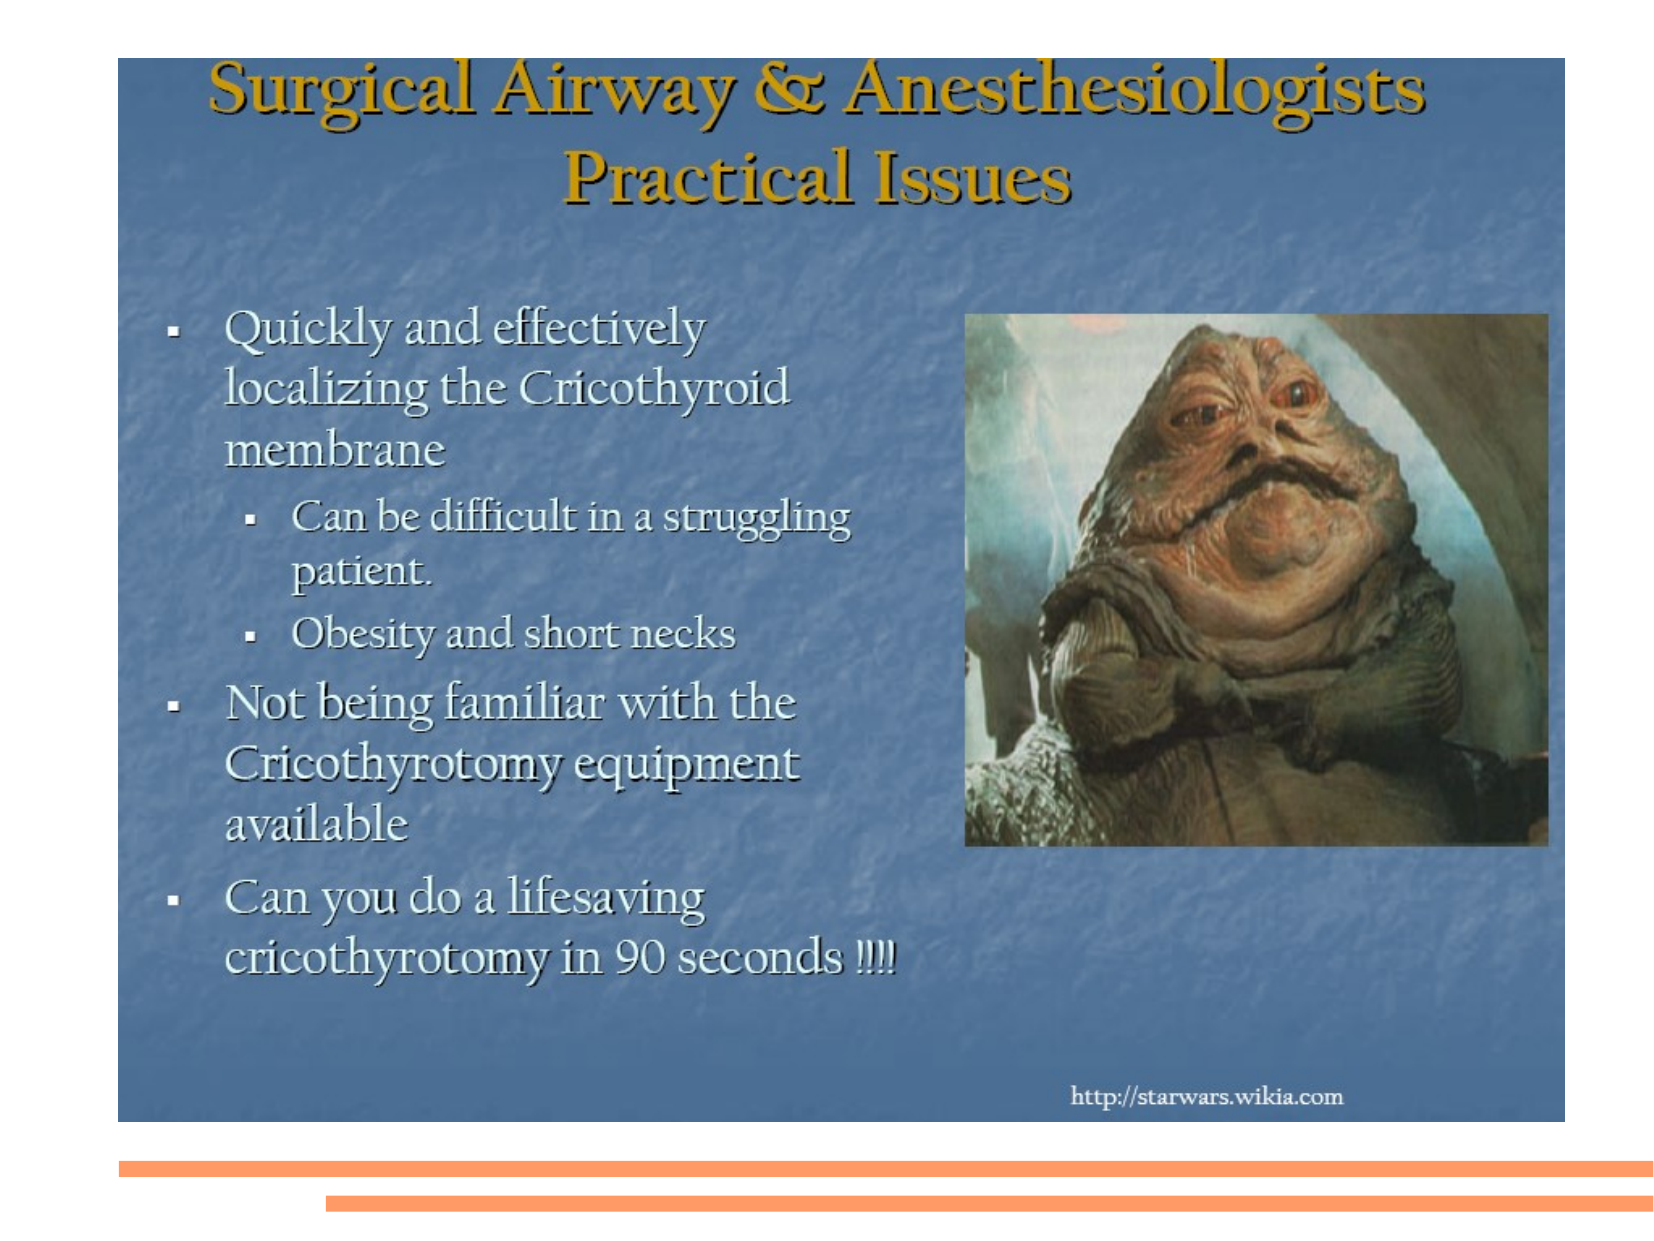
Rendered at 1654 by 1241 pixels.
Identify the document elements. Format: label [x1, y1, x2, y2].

picture [118, 58, 1565, 1123]
